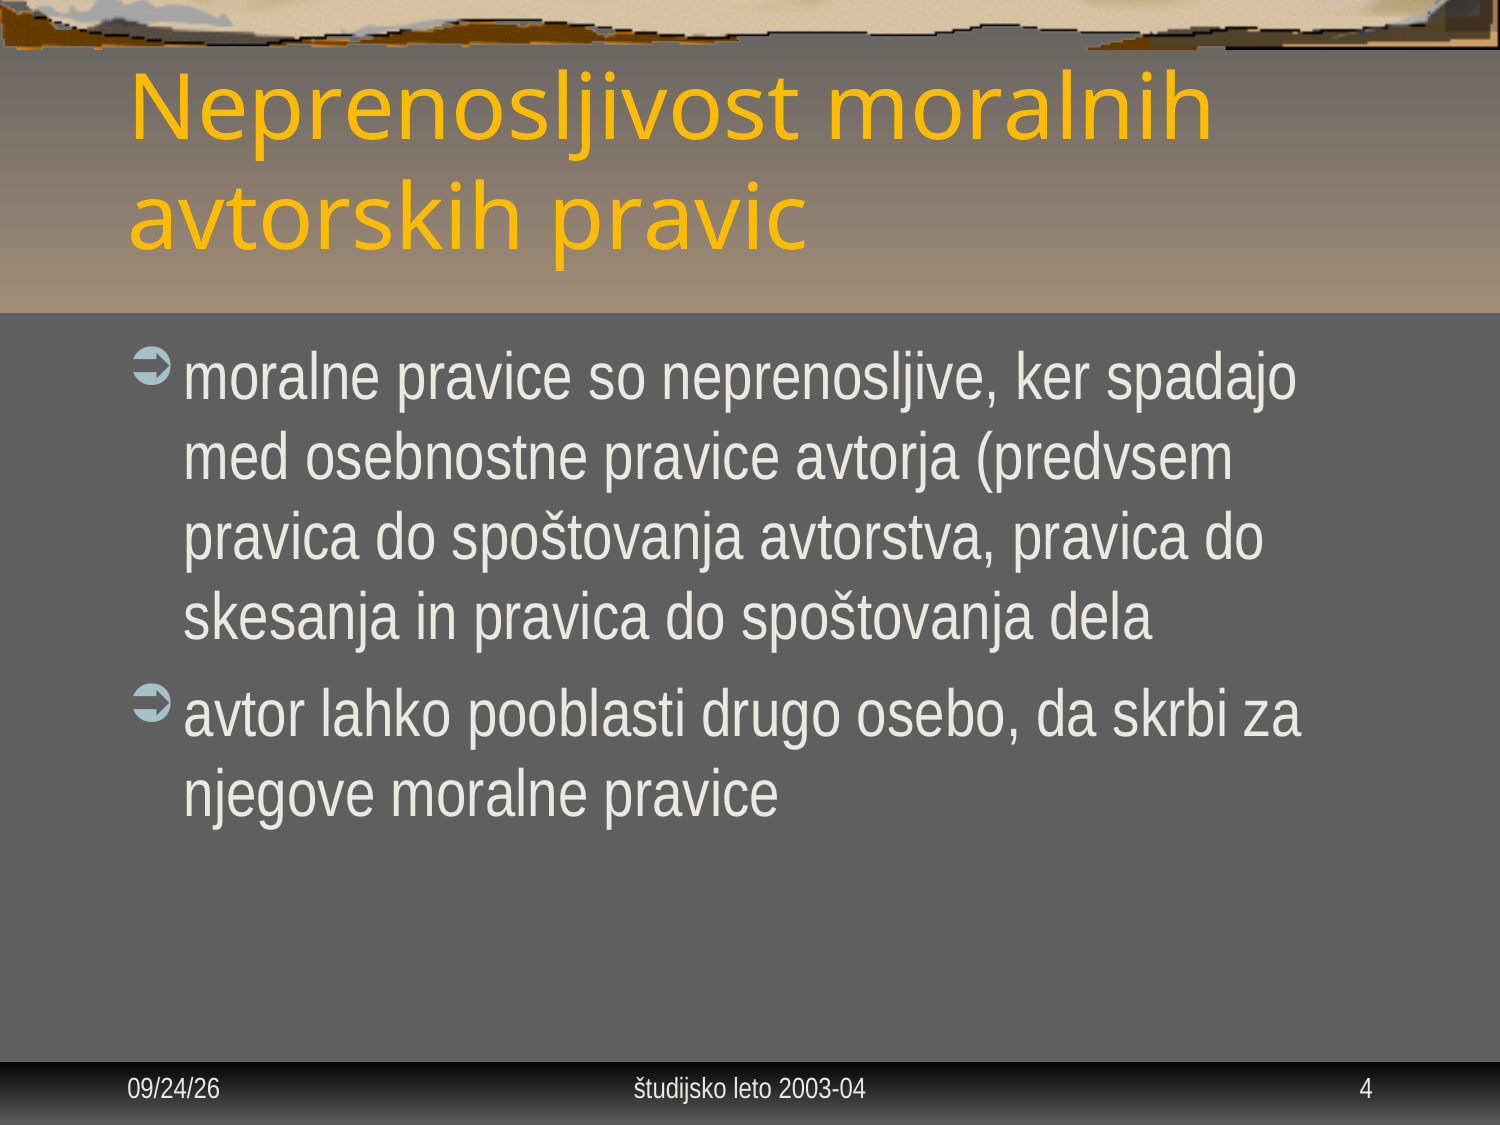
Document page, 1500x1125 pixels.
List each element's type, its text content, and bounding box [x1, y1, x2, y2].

title Neprenosljivost moralnih avtorskih pravic [112, 39, 1388, 275]
picture [0, 0, 1500, 50]
list moralne pravice so neprenosljive, ker spadajo med osebnostne pravice avtorja (predvsem pravica do spoštovanja avtorstva, pravica do skesanja in pravica do spoštovanja dela avtor lahko pooblasti drugo osebo, da skrbi za njegove moralne pravice [112, 324, 1388, 1001]
text_box <number> [1074, 1037, 1388, 1113]
text_box študijsko leto 2003-04 [512, 1037, 988, 1113]
text_box 11/05/14 [112, 1037, 426, 1113]
